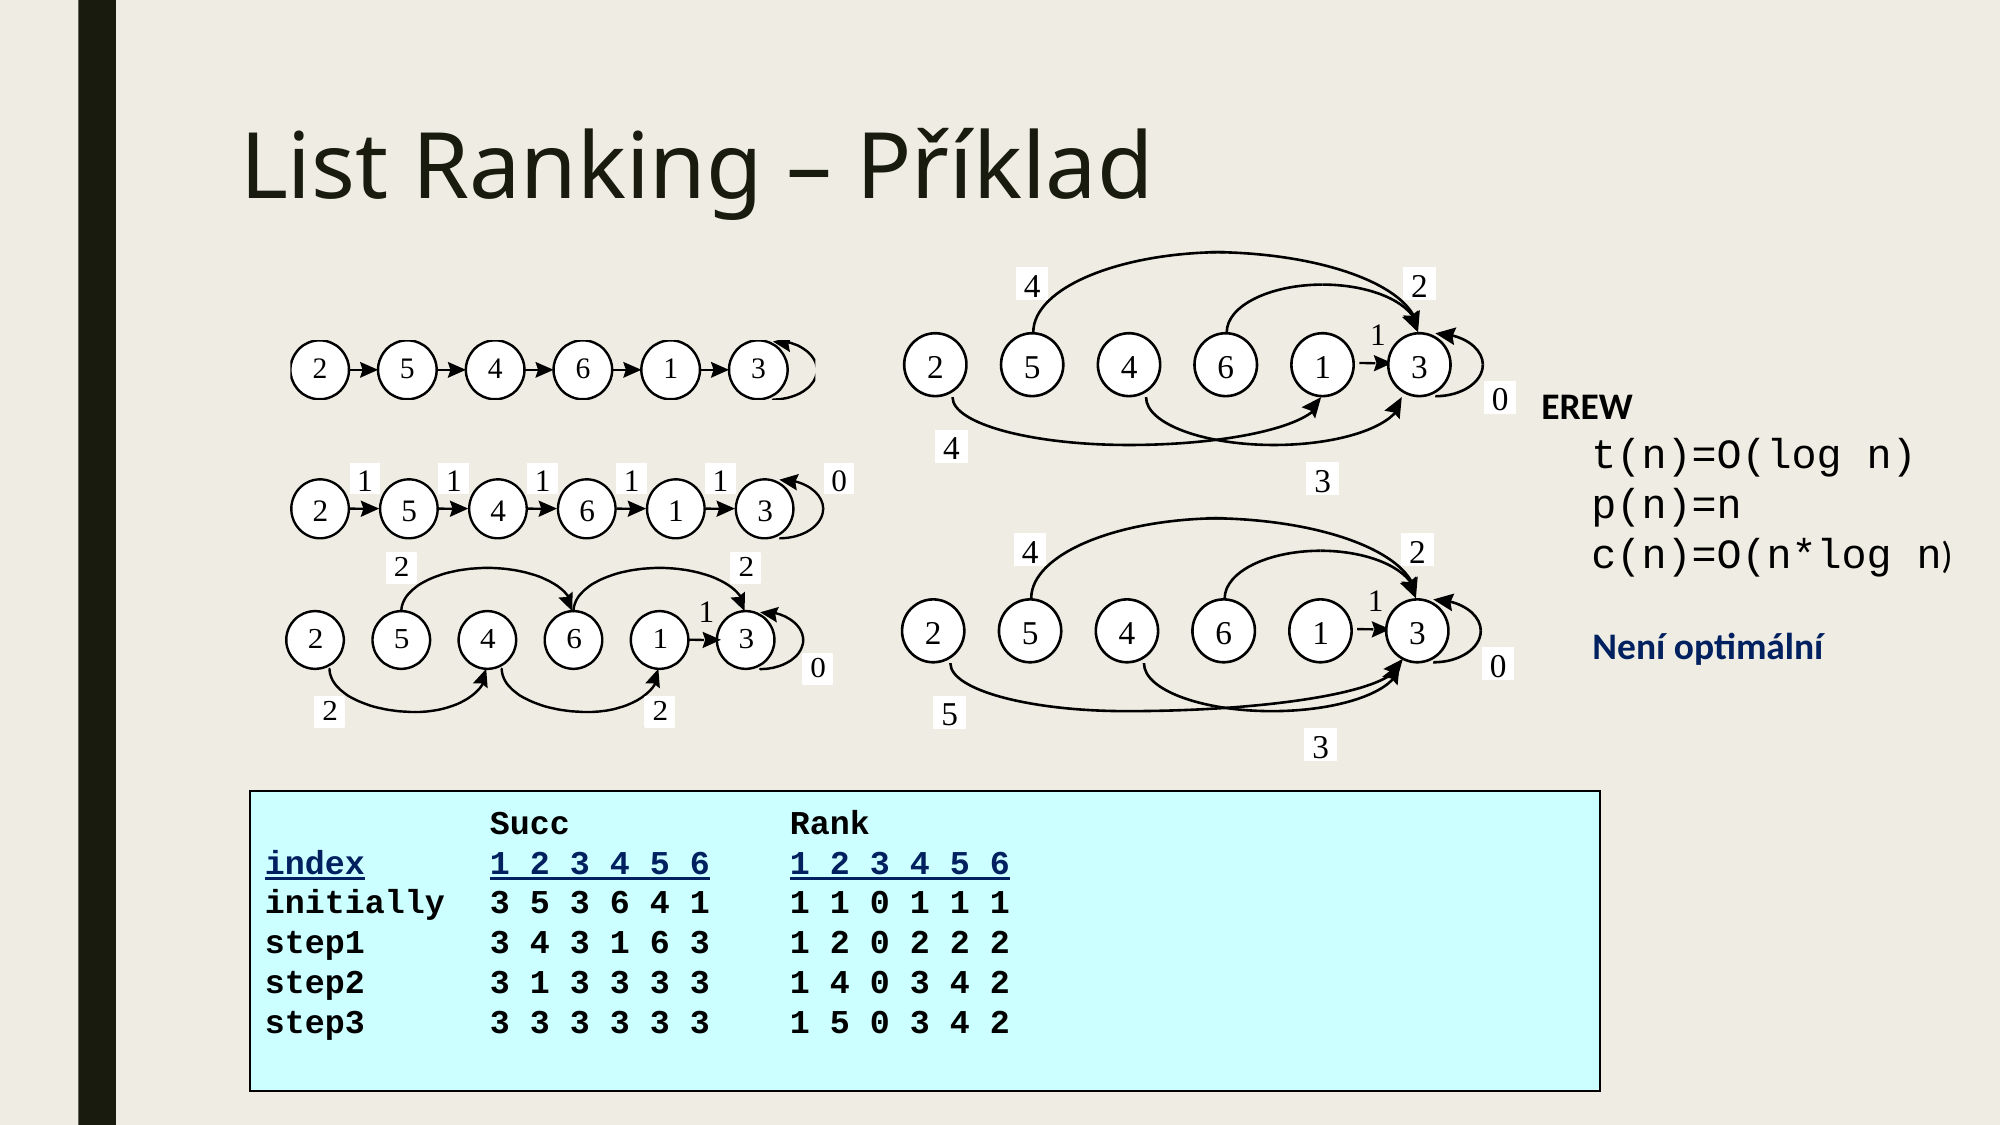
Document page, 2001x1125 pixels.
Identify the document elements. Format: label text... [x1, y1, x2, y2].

text_box [551, 464, 557, 493]
text_box [538, 479, 616, 539]
text_box 5 [941, 692, 958, 732]
text_box 1 [668, 491, 684, 528]
title List Ranking – Příklad [225, 112, 1801, 248]
text_box [1404, 268, 1411, 299]
text_box 4 [1123, 361, 1130, 371]
text_box [958, 697, 964, 727]
text_box [449, 479, 527, 539]
picture [265, 550, 853, 730]
text_box [1192, 599, 1255, 663]
text_box [1384, 397, 1402, 420]
text_box 3 [1409, 611, 1426, 651]
text_box [1373, 310, 1451, 397]
text_box [1017, 268, 1024, 299]
text_box [1509, 382, 1515, 413]
text_box 4 [943, 426, 960, 466]
text_box [1507, 648, 1513, 679]
text_box 4 [1024, 546, 1031, 556]
text_box [729, 464, 734, 493]
text_box [847, 464, 853, 493]
text_box 1 [1370, 315, 1386, 352]
text_box 3 [1411, 345, 1428, 385]
text_box 4 [1119, 611, 1136, 651]
text_box 3 [1314, 459, 1331, 499]
text_box [462, 464, 468, 493]
text_box [934, 697, 941, 727]
text_box [904, 333, 967, 397]
text_box [1307, 464, 1314, 494]
text_box [627, 479, 705, 539]
text_box 1 [535, 460, 551, 498]
text_box [1402, 534, 1409, 565]
text_box 4 [1121, 345, 1138, 385]
text_box EREW t(n)=O(log n) p(n)=n c(n)=O(n*log n) Není optimální [1526, 374, 1984, 678]
text_box [1428, 268, 1434, 299]
text_box 4 [490, 491, 506, 528]
text_box 2 [1409, 530, 1426, 570]
text_box [617, 464, 624, 493]
text_box Succ Rank index 1 2 3 4 5 6 1 2 3 4 5 6 initially 3 5 3 6 4 1 1 1 0 1 1 1 step1 3 4 3 1 6 3 1 2 0 2 2 2 step2 3 1 3 3 3 3 1 4 0 3 4 2 step3 3 3 3 3 3 3 1 5 0 3 4 2 [250, 791, 1600, 1091]
text_box [1485, 382, 1492, 413]
text_box [1433, 593, 1455, 612]
text_box 0 [1492, 378, 1509, 418]
text_box 6 [1215, 611, 1232, 651]
text_box [1371, 576, 1449, 686]
text_box 4 [1022, 530, 1039, 570]
text_box [1329, 730, 1335, 760]
text_box 2 [925, 611, 942, 651]
text_box 3 [757, 491, 773, 528]
text_box [1041, 268, 1047, 299]
text_box [936, 431, 943, 461]
text_box [1331, 464, 1337, 494]
text_box [1291, 333, 1354, 419]
text_box [716, 479, 794, 539]
text_box 1 [1368, 581, 1384, 618]
text_box 4 [1026, 280, 1033, 290]
text_box 4 [1121, 627, 1128, 637]
text_box [1435, 327, 1457, 346]
text_box [960, 431, 966, 461]
text_box 0 [1490, 644, 1507, 684]
text_box 5 [402, 491, 417, 528]
text_box 5 [1024, 345, 1041, 385]
text_box [1001, 333, 1064, 397]
text_box 2 [927, 345, 944, 385]
text_box 1 [357, 460, 373, 498]
text_box [1194, 333, 1257, 397]
text_box 1 [713, 460, 729, 498]
text_box [1289, 599, 1352, 663]
text_box 6 [1217, 345, 1234, 385]
text_box 5 [1022, 611, 1039, 651]
text_box [351, 464, 357, 493]
text_box [1305, 730, 1312, 760]
text_box [702, 631, 721, 649]
text_box [360, 479, 438, 539]
text_box [440, 464, 446, 493]
text_box [707, 464, 713, 493]
text_box [373, 464, 379, 493]
text_box [1039, 534, 1045, 565]
text_box 3 [1312, 725, 1329, 765]
text_box [1426, 534, 1432, 565]
text_box 2 [312, 491, 328, 528]
text_box [998, 599, 1062, 663]
text_box [825, 464, 831, 493]
text_box 1 [446, 460, 462, 498]
text_box [1483, 648, 1490, 679]
text_box [1015, 534, 1022, 565]
text_box [640, 464, 645, 493]
text_box 1 [624, 460, 640, 498]
text_box [1097, 333, 1161, 397]
text_box 0 [1493, 656, 1501, 676]
text_box 4 [1024, 264, 1041, 304]
text_box 1 [1312, 611, 1329, 651]
text_box 1 [1314, 345, 1331, 385]
text_box 1 [699, 591, 715, 629]
text_box 0 [1495, 389, 1503, 409]
text_box [1095, 599, 1159, 663]
text_box [779, 473, 799, 491]
picture [290, 340, 816, 400]
text_box 6 [579, 491, 595, 528]
text_box 0 [831, 460, 847, 498]
text_box [529, 464, 535, 493]
text_box [902, 599, 965, 663]
text_box 2 [1411, 264, 1428, 304]
text_box [291, 479, 349, 539]
